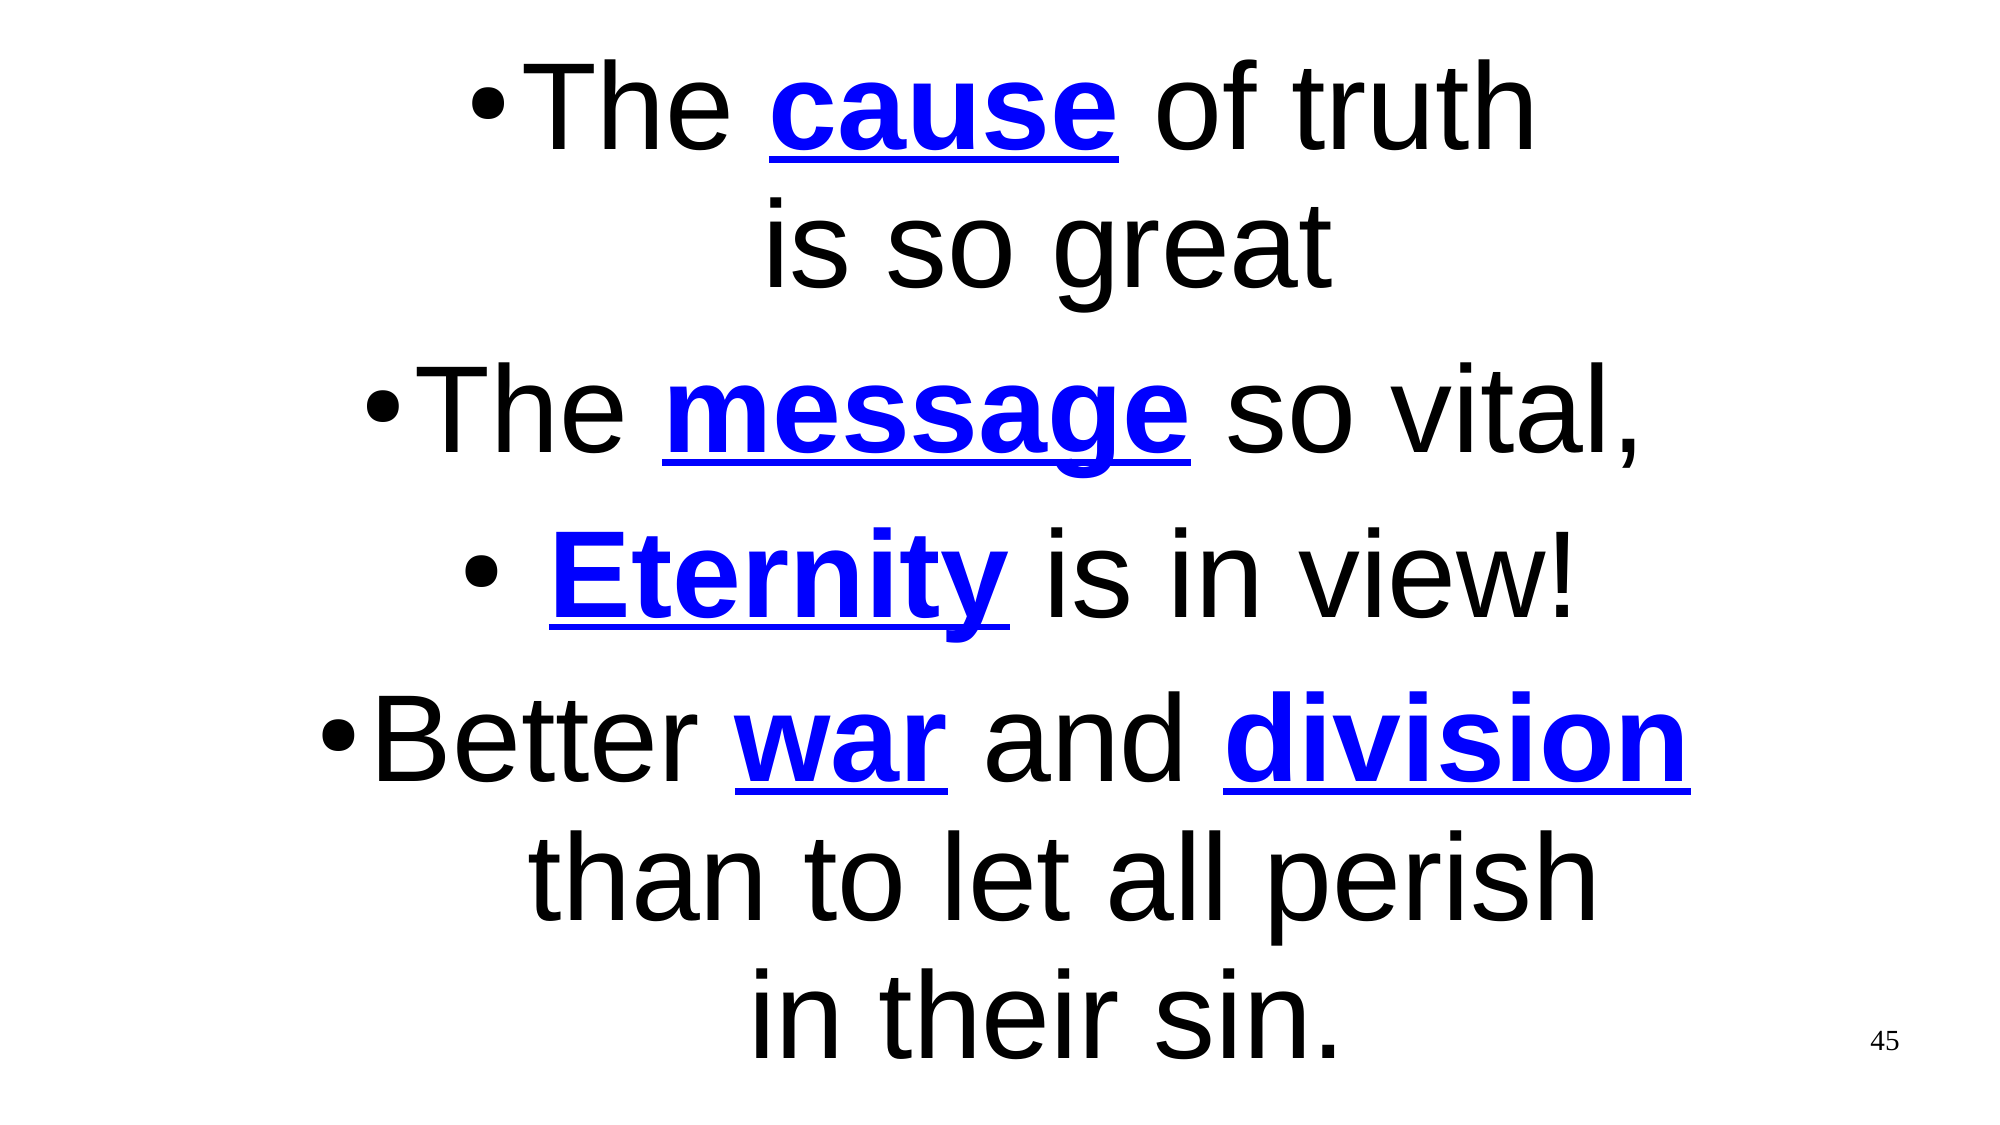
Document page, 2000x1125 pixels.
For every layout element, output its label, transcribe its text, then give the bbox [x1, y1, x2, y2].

list The cause of truth is so great The message so vital, Eternity is in view! Better war and division than to let all perish in their sin. [37, 37, 1988, 1088]
